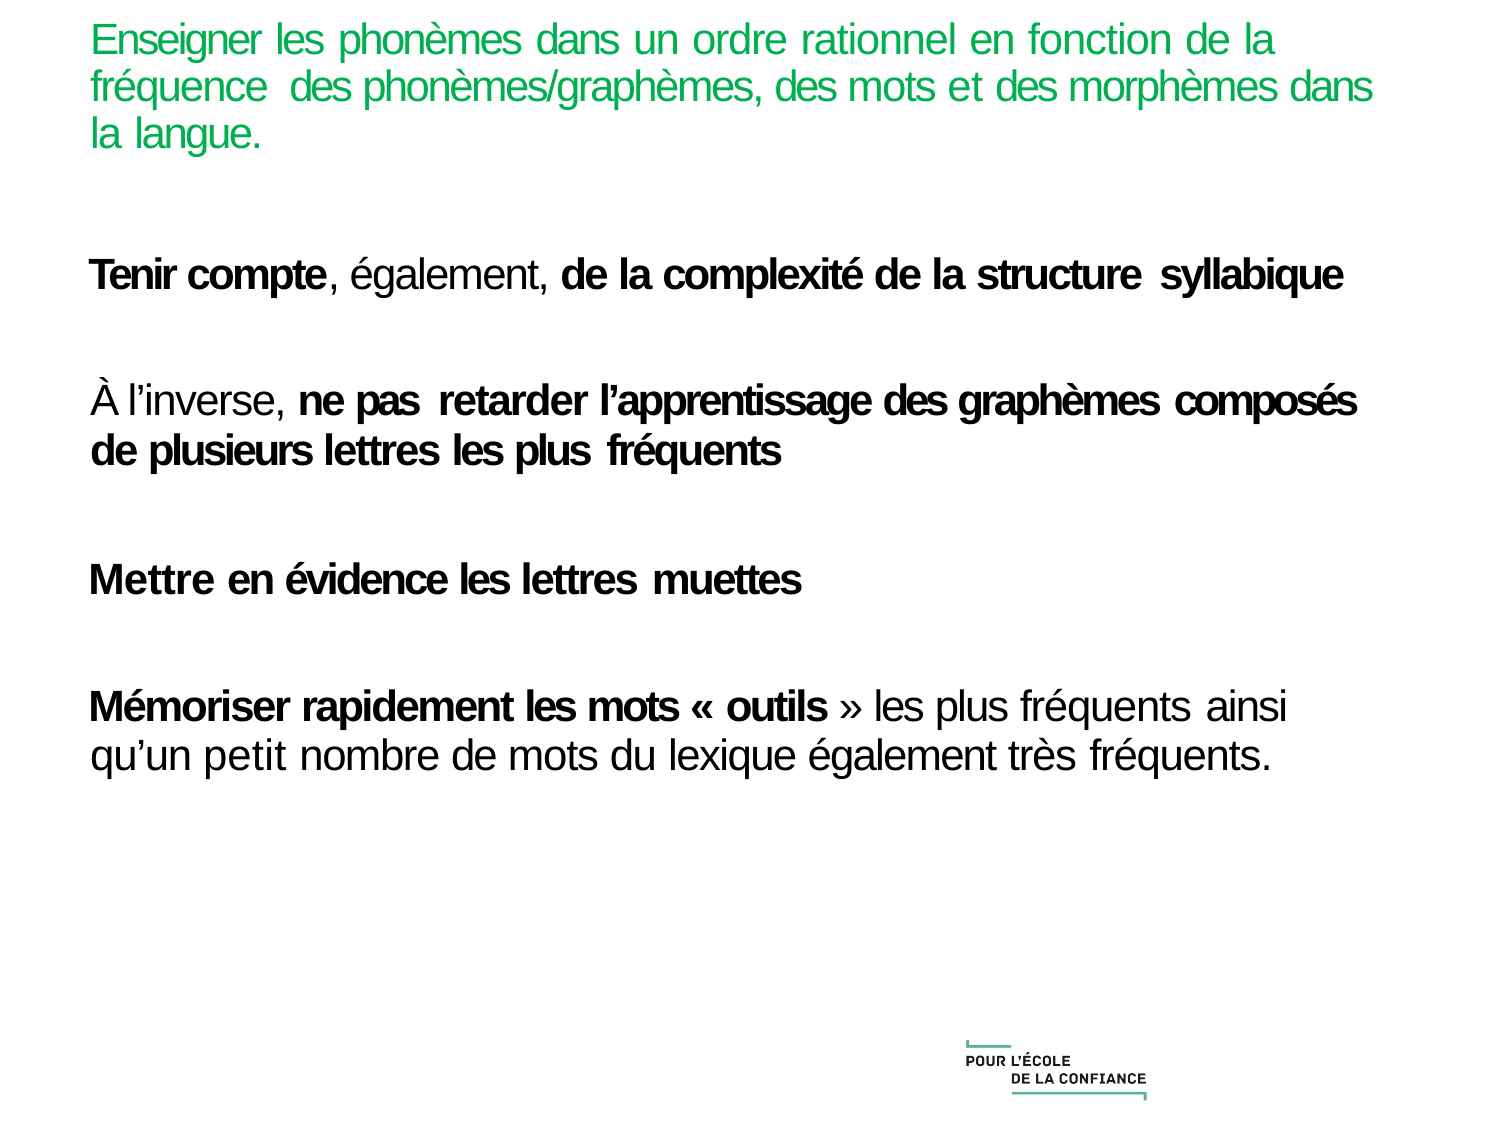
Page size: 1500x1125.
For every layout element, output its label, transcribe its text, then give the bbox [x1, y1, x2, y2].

picture [952, 1026, 1160, 1113]
text_box Tenir compte, également, de la complexité de la structure syllabique À l’inverse, ne pas retarder l’apprentissage des graphèmes composés de plusieurs lettres les plus fréquents Mettre en évidence les lettres muettes Mémoriser rapidement les mots « outils » les plus fréquents ainsi qu’un petit nombre de mots du lexique également très fréquents. [88, 243, 1363, 780]
title Enseigner les phonèmes dans un ordre rationnel en fonction de la fréquence des phonèmes/graphèmes, des mots et des morphèmes dans la langue. [88, 0, 1412, 181]
